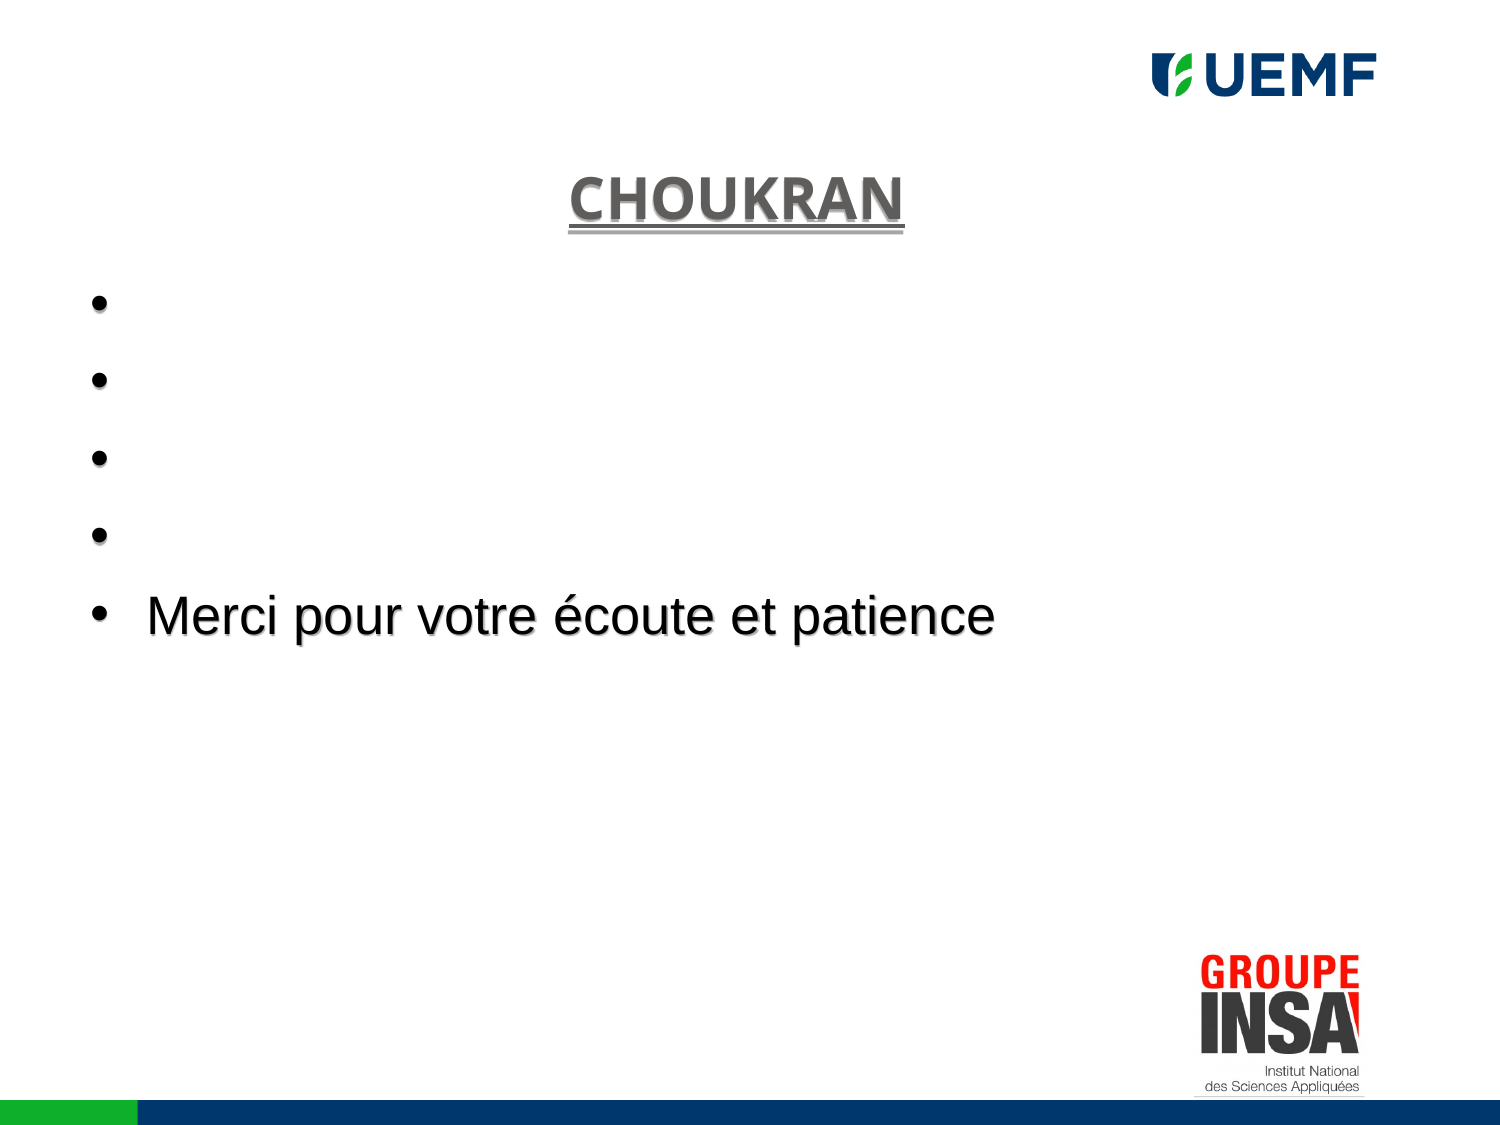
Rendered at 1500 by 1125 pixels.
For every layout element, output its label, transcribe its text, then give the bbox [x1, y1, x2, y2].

title CHOUKRAN [62, 102, 1413, 291]
list Merci pour votre écoute et patience [75, 262, 1426, 1005]
